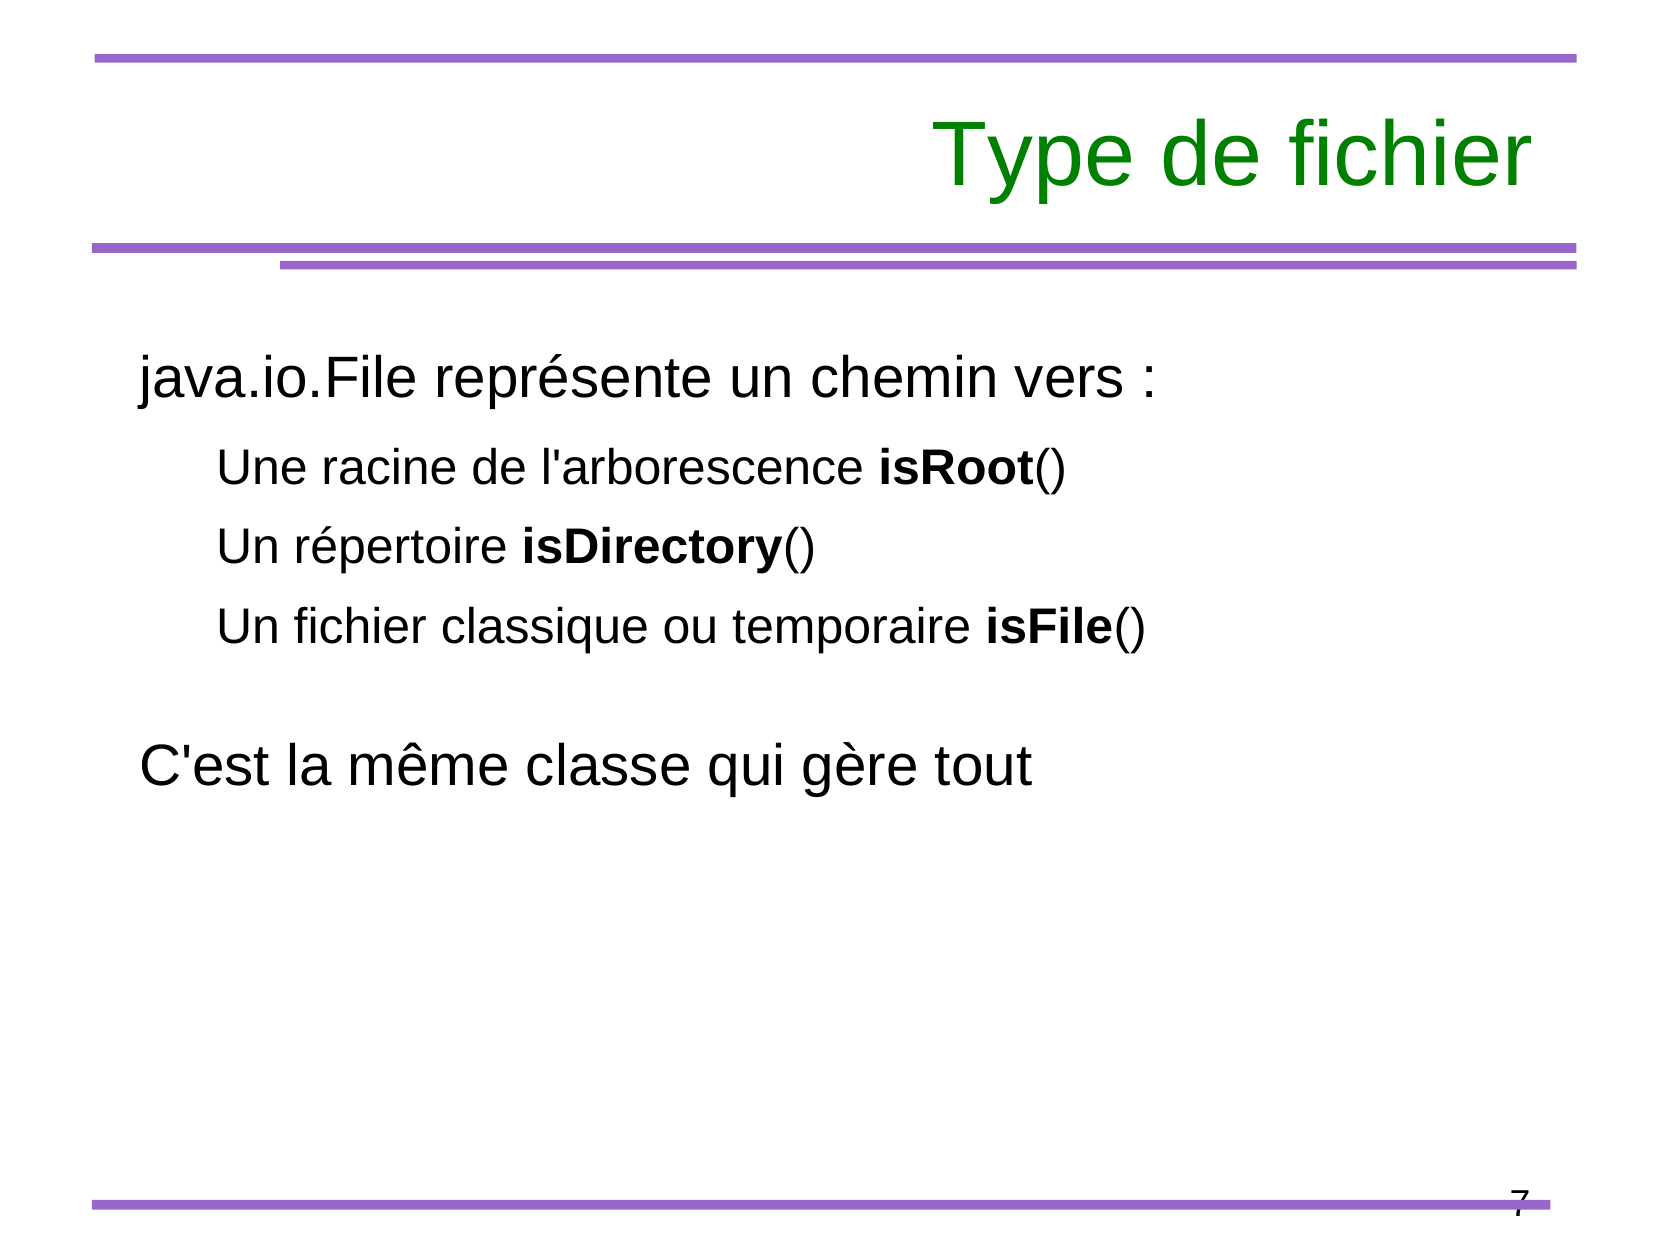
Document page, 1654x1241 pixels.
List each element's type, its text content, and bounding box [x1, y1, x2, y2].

list java.io.File représente un chemin vers : Une racine de l'arborescence isRoot() Un répertoire isDirectory() Un fichier classique ou temporaire isFile() C'est la même classe qui gère tout [121, 344, 1534, 1127]
title Type de fichier [121, 49, 1534, 257]
